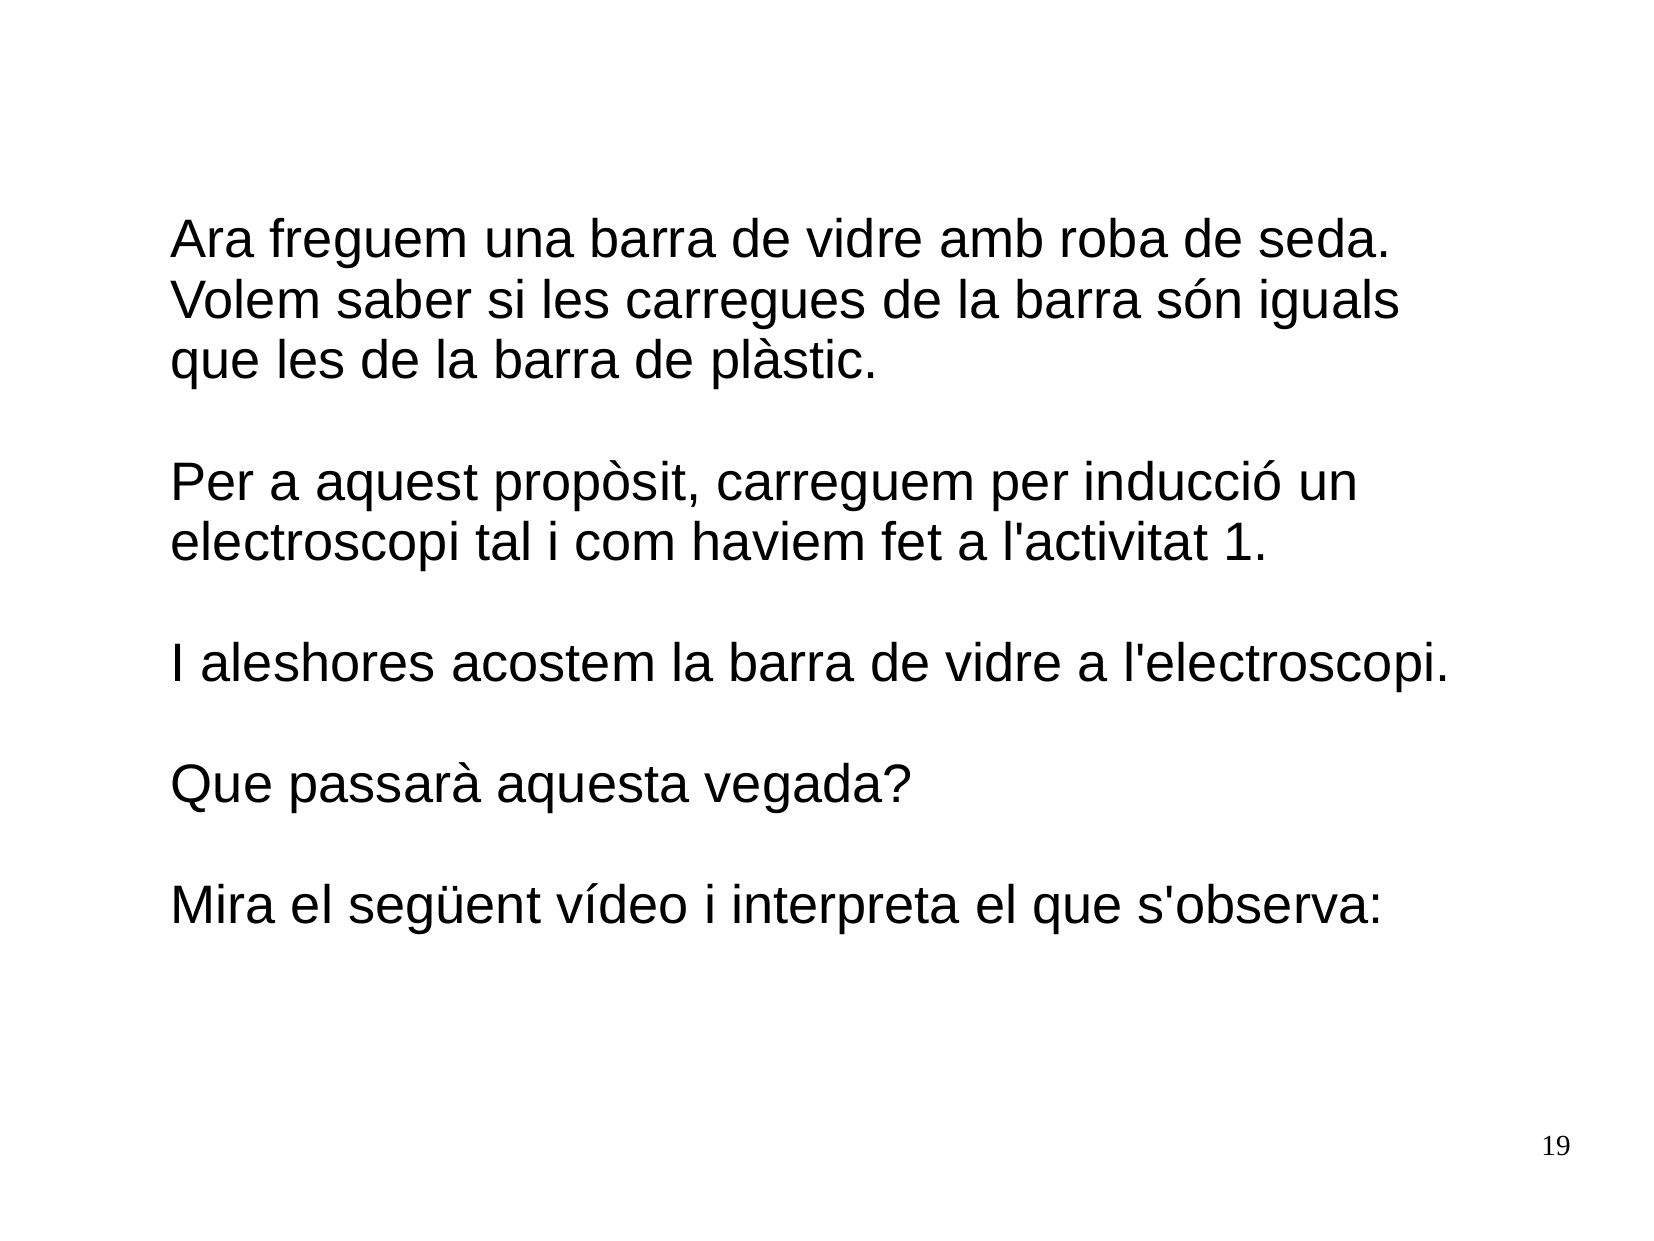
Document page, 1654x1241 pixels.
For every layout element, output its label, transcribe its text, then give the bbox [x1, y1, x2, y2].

text_box Ara freguem una barra de vidre amb roba de seda. Volem saber si les carregues de la barra són iguals que les de la barra de plàstic. Per a aquest propòsit, carreguem per inducció un electroscopi tal i com haviem fet a l'activitat 1. I aleshores acostem la barra de vidre a l'electroscopi. Que passarà aquesta vegada? Mira el següent vídeo i interpreta el que s'observa: [155, 201, 1469, 943]
